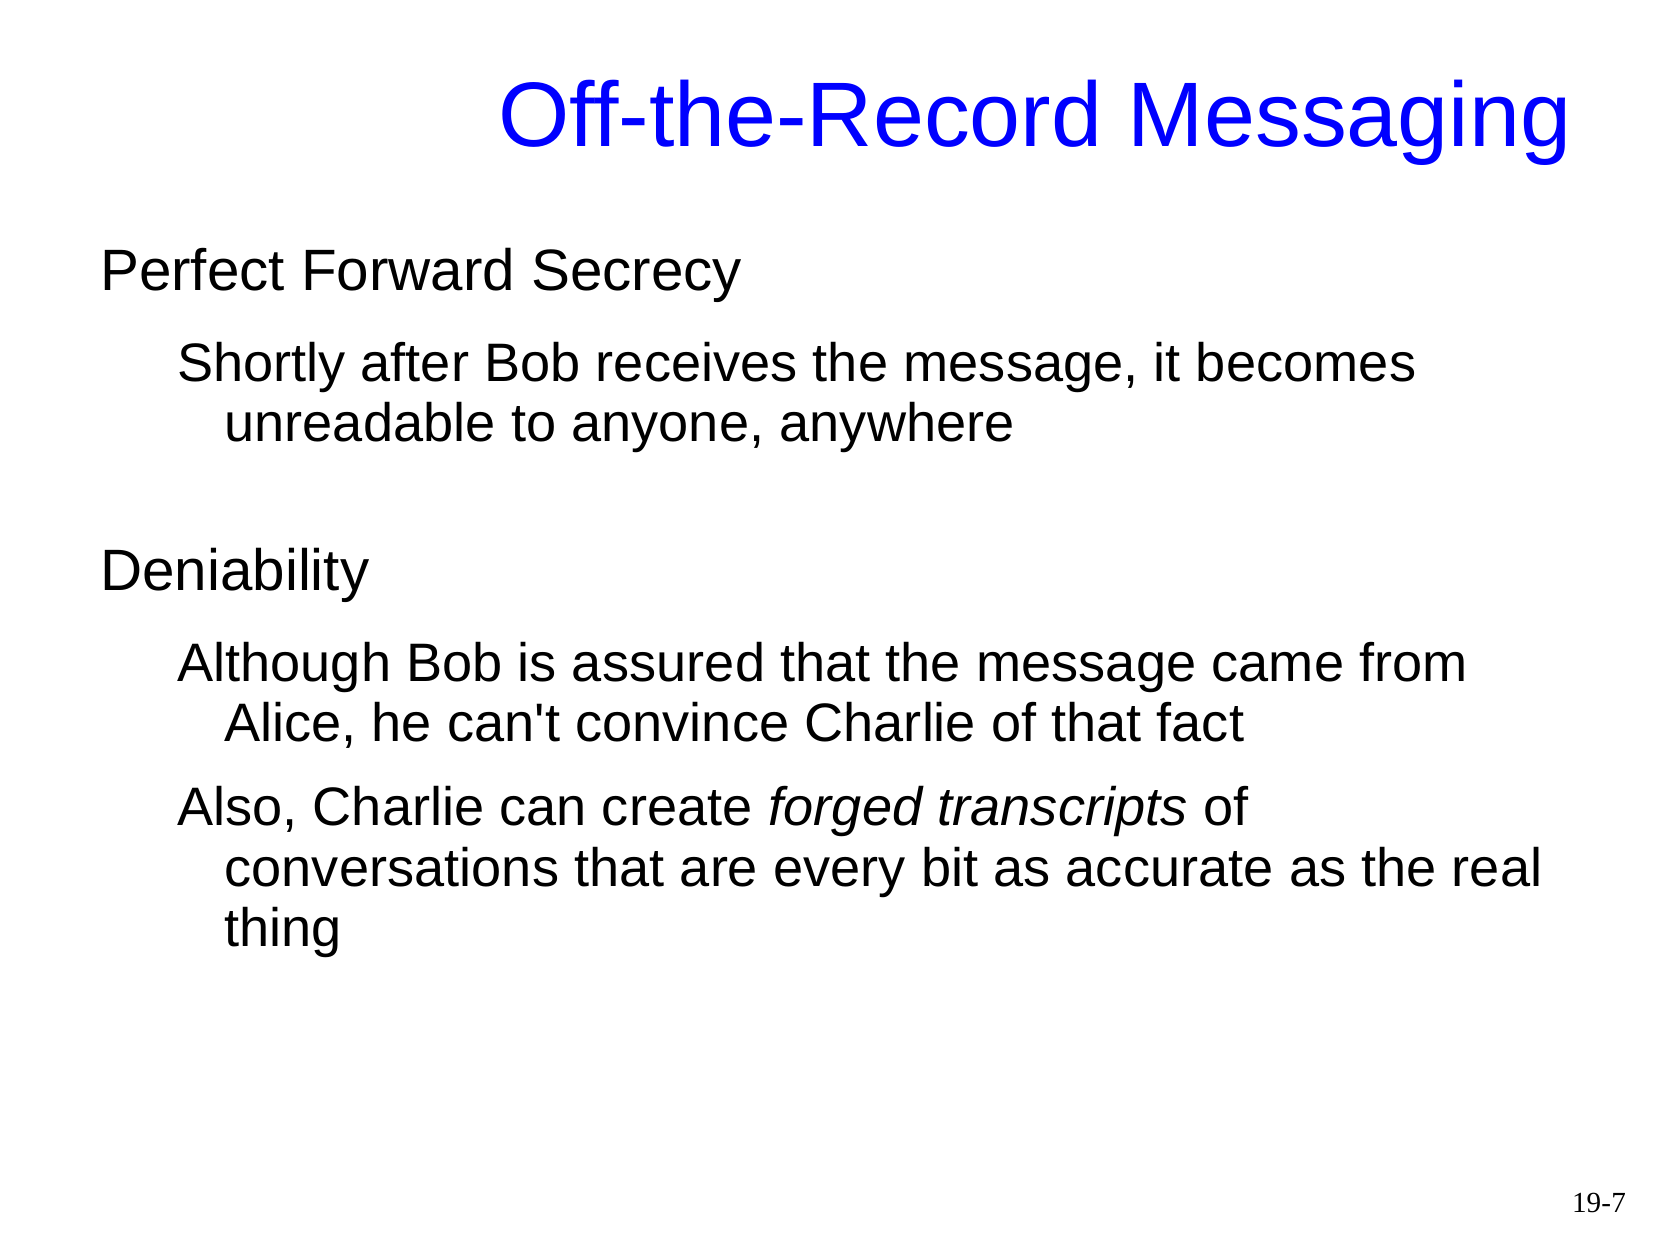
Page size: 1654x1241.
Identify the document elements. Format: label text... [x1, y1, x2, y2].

title Off-the-Record Messaging [84, 11, 1573, 219]
list Perfect Forward Secrecy Shortly after Bob receives the message, it becomes unreadable to anyone, anywhere Deniability Although Bob is assured that the message came from Alice, he can't convince Charlie of that fact Also, Charlie can create forged transcripts of conversations that are every bit as accurate as the real thing [82, 237, 1571, 1171]
